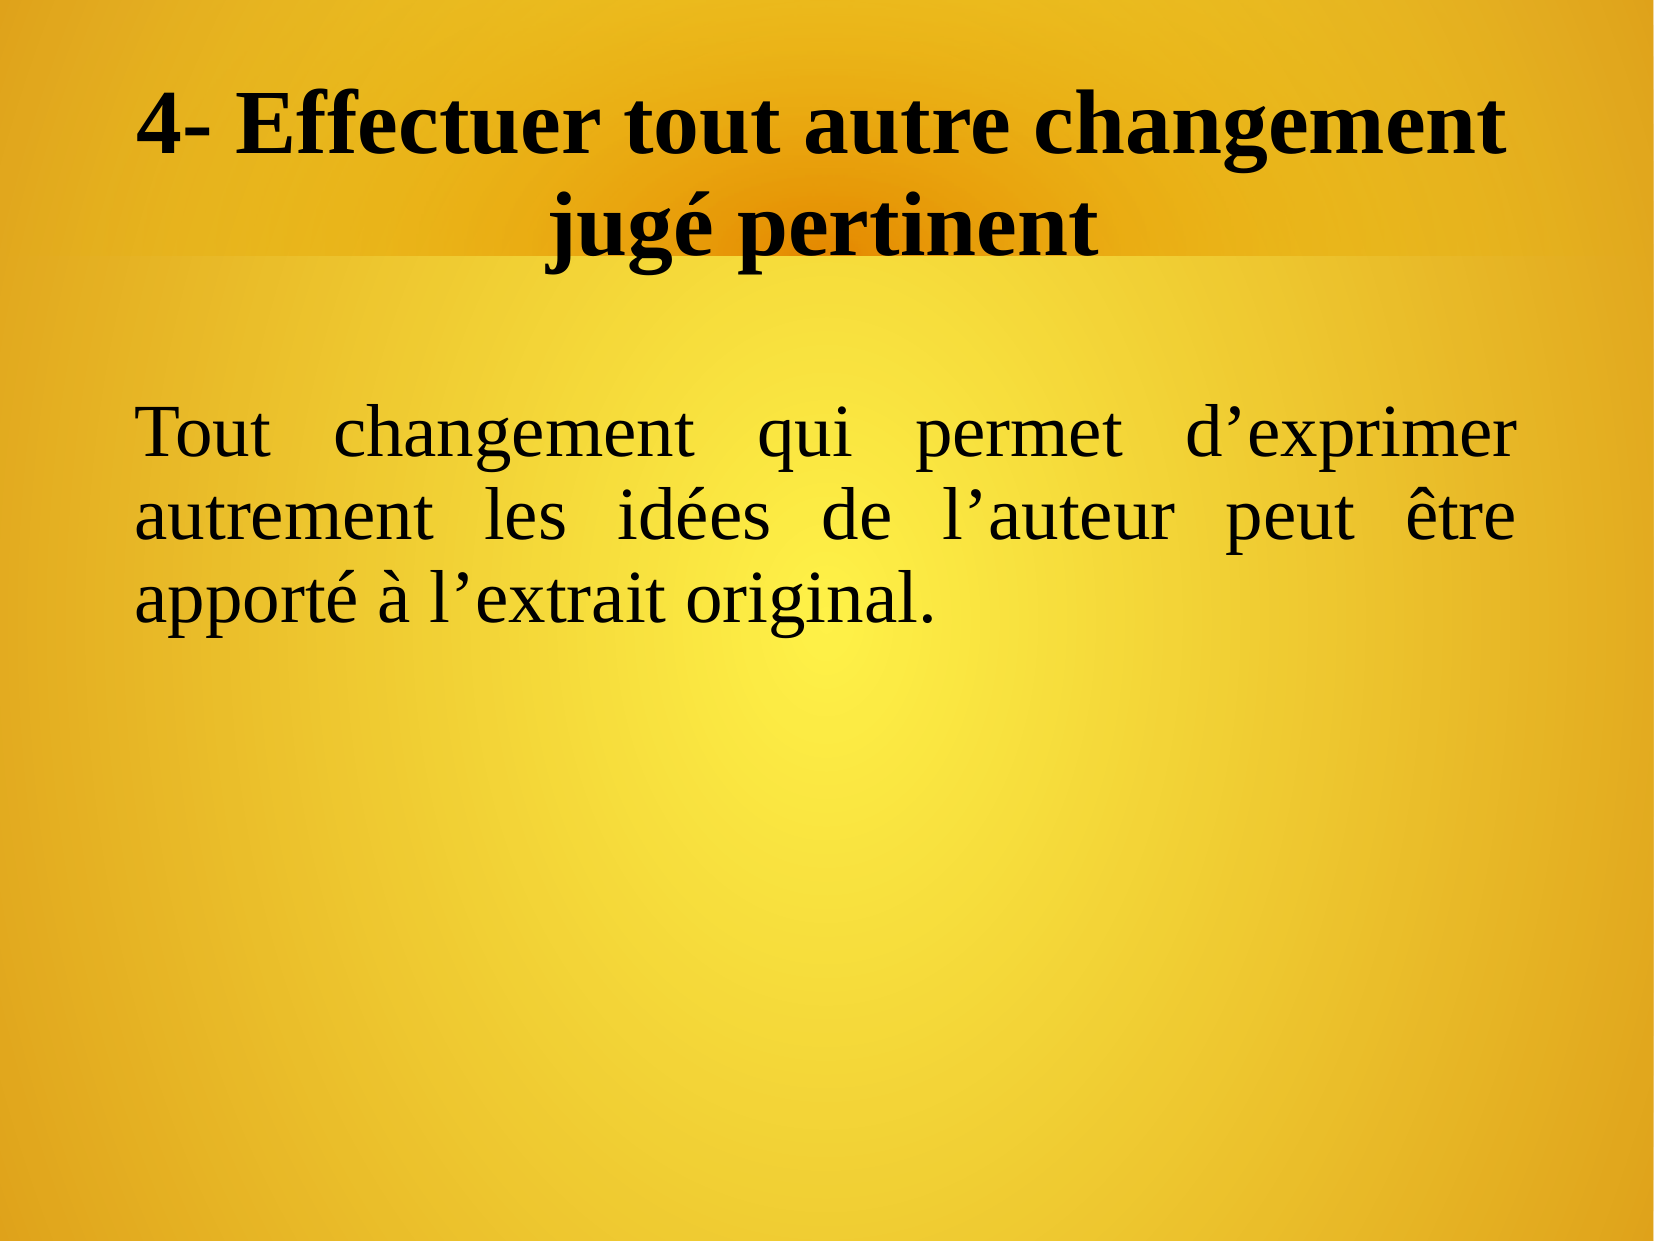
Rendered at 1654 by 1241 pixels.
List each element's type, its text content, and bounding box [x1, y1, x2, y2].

title 4- Effectuer tout autre changement jugé pertinent [78, 70, 1567, 278]
list Tout changement qui permet d’exprimer autrement les idées de l’auteur peut être apporté à l’extrait original. [134, 306, 1519, 1027]
